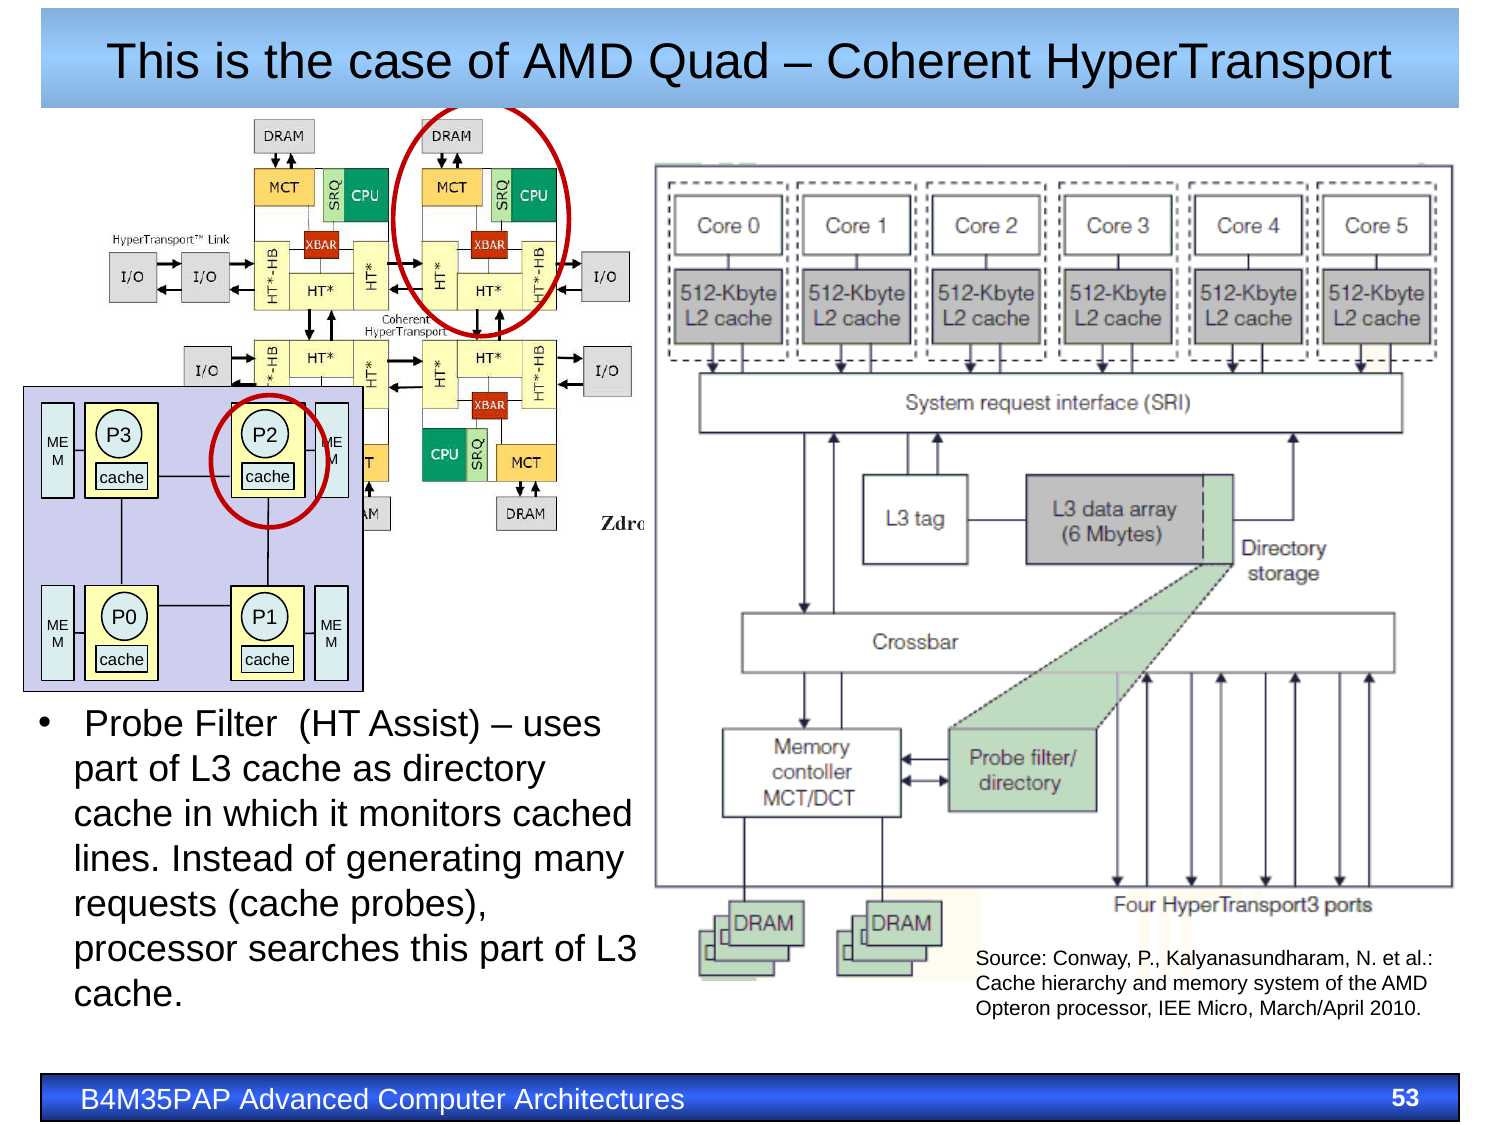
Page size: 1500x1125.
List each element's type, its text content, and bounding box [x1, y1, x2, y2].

text_box MEM [315, 426, 325, 497]
text_box MEM [315, 402, 349, 498]
text_box P2 [241, 409, 289, 458]
text_box P0 [101, 592, 148, 641]
text_box P3 [96, 409, 142, 458]
text_box cache [96, 463, 148, 490]
text_box Source: Conway, P., Kalyanasundharam, N. et al.: Cache hierarchy and memory system of the AMD Opteron processor, IEE Micro, March/April 2010. [960, 937, 1500, 1028]
text_box MEM [315, 585, 348, 681]
picture [76, 108, 1467, 981]
text_box MEM [41, 403, 75, 498]
text_box [23, 386, 364, 692]
text_box MEM [41, 585, 75, 681]
title This is the case of AMD Quad – Coherent HyperTransport [41, 8, 1459, 108]
text_box Probe Filter (HT Assist) – uses part of L3 cache as directory cache in which it monitors cached lines. Instead of generating many requests (cache probes), processor searches this part of L3 cache. [23, 691, 657, 1022]
text_box cache [241, 646, 294, 673]
text_box cache [96, 645, 148, 673]
text_box cache [242, 463, 294, 490]
picture [396, 108, 566, 333]
text_box P1 [241, 592, 288, 641]
